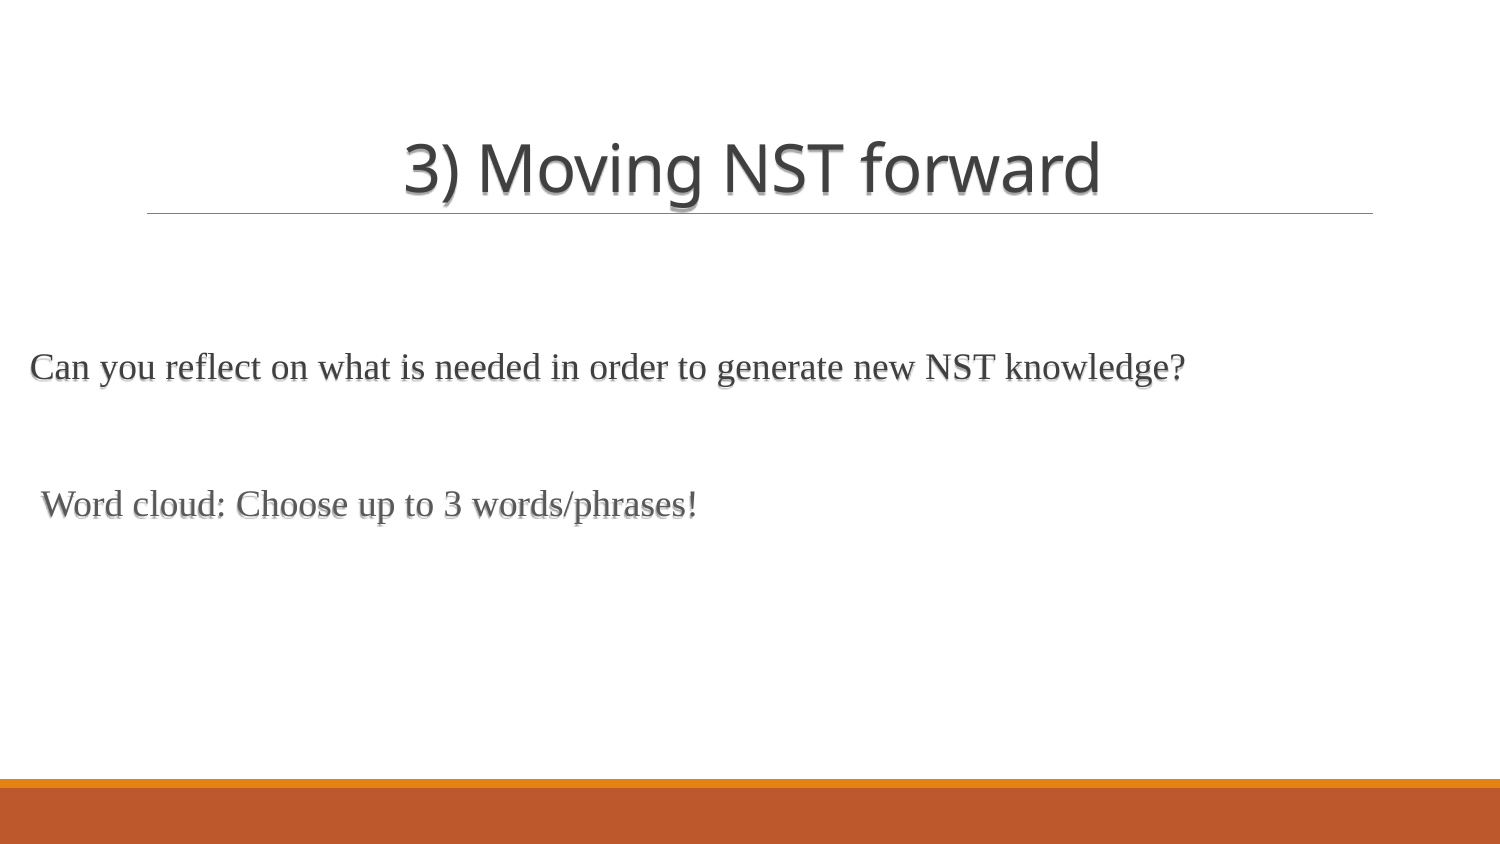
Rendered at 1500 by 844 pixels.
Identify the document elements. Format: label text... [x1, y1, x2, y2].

title 3) Moving NST forward [134, 35, 1373, 214]
list Can you reflect on what is needed in order to generate new NST knowledge? Word cloud: Choose up to 3 words/phrases! [29, 276, 1477, 598]
